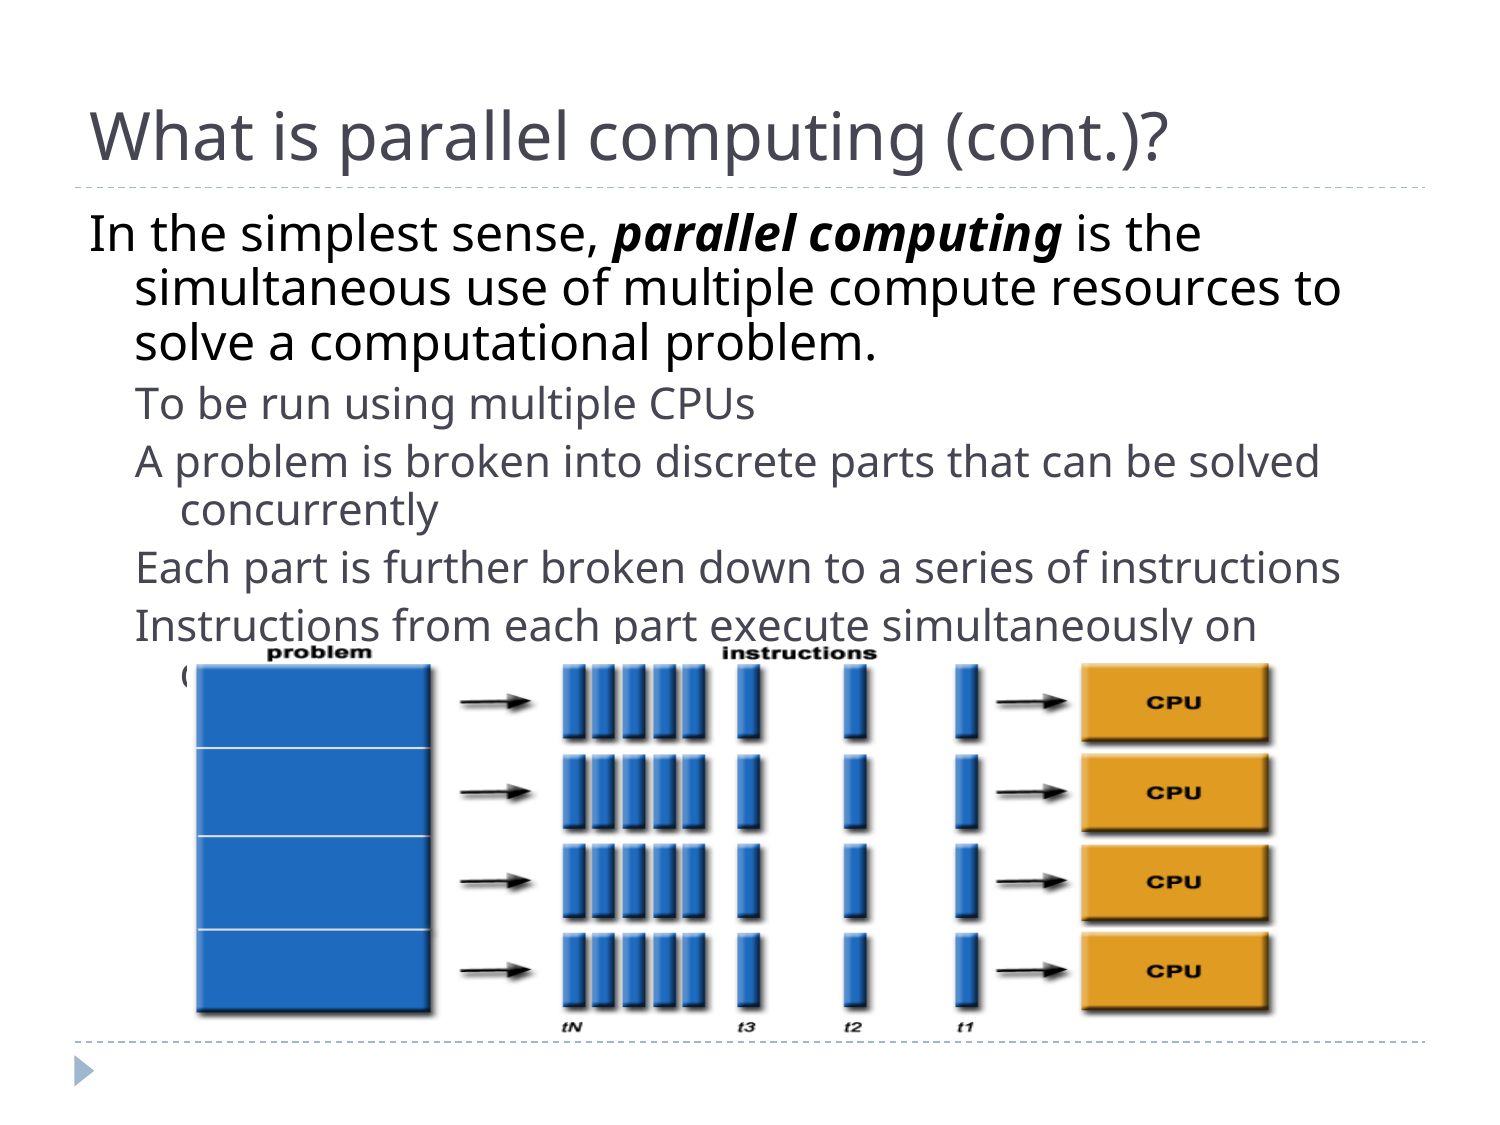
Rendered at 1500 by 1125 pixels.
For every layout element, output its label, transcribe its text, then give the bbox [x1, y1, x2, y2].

list In the simplest sense, parallel computing is the simultaneous use of multiple compute resources to solve a computational problem. To be run using multiple CPUs A problem is broken into discrete parts that can be solved concurrently Each part is further broken down to a series of instructions Instructions from each part execute simultaneously on different CPUs [75, 200, 1426, 708]
title What is parallel computing (cont.)? [75, 24, 1426, 188]
picture [187, 644, 1290, 1039]
